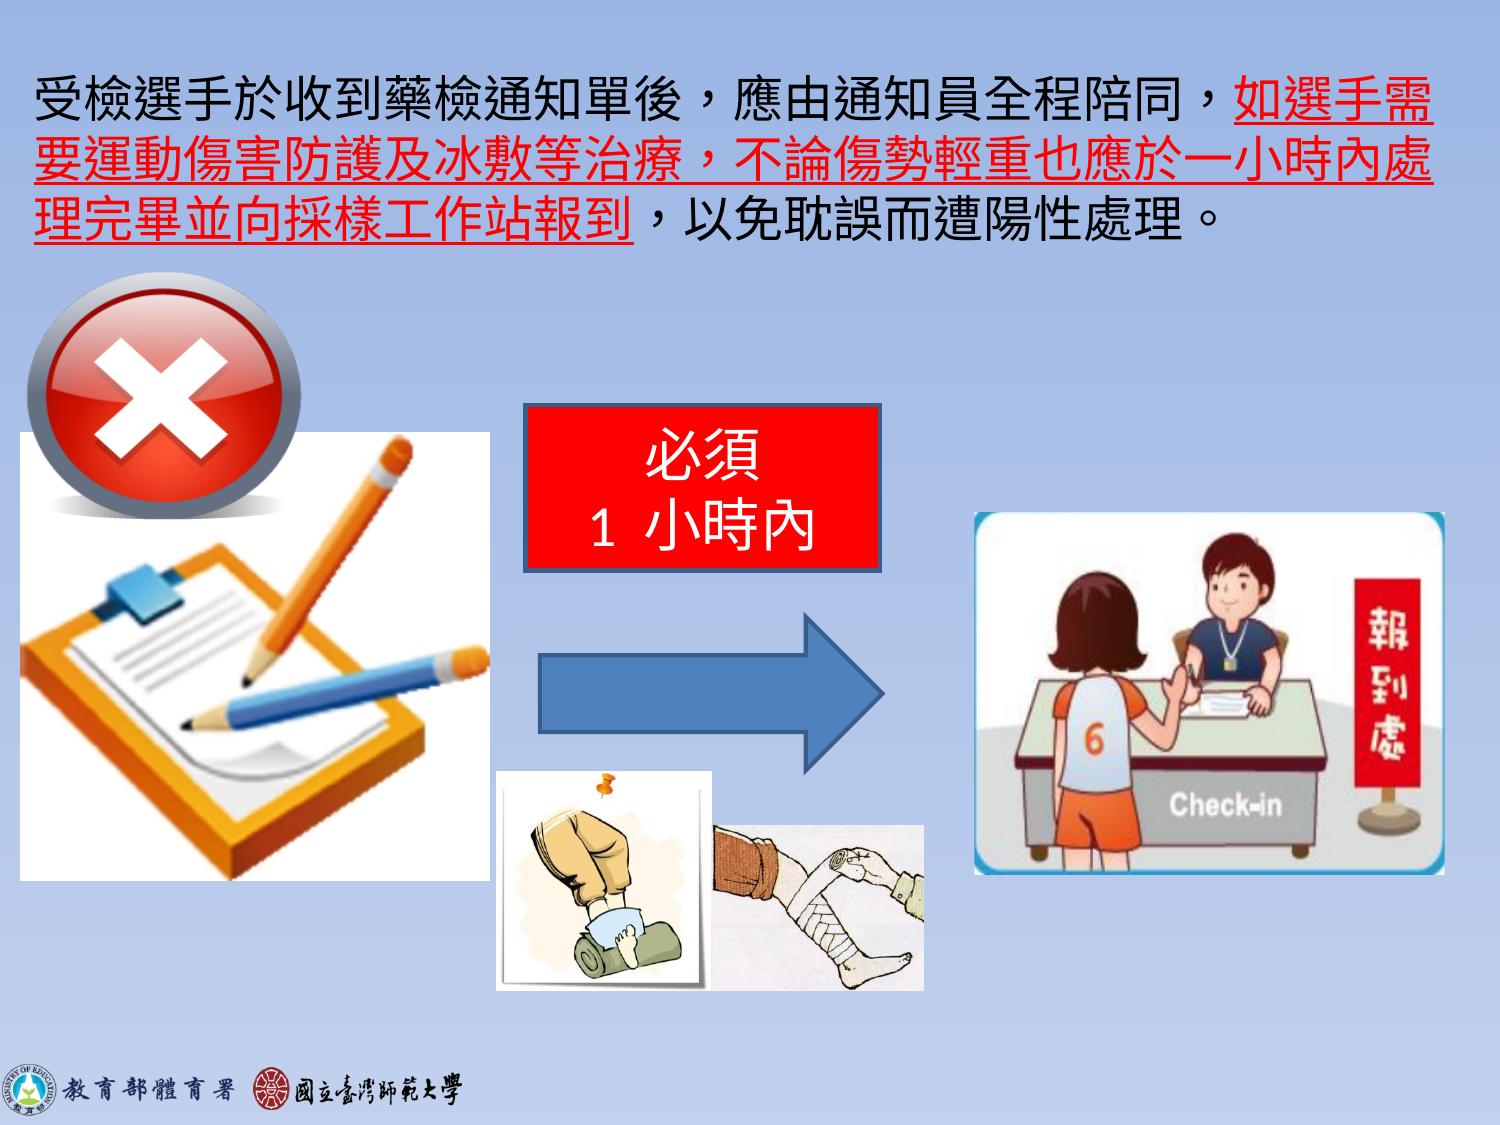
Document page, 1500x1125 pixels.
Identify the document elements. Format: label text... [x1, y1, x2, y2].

picture [20, 267, 490, 882]
picture [496, 771, 924, 991]
picture [974, 512, 1445, 875]
text_box [539, 616, 883, 771]
text_box 必須 1 小時內 [526, 405, 880, 571]
text_box 受檢選手於收到藥檢通知單後，應由通知員全程陪同，如選手需要運動傷害防護及冰敷等治療，不論傷勢輕重也應於一小時內處理完畢並向採樣工作站報到，以免耽誤而遭陽性處理。 [18, 48, 1483, 268]
